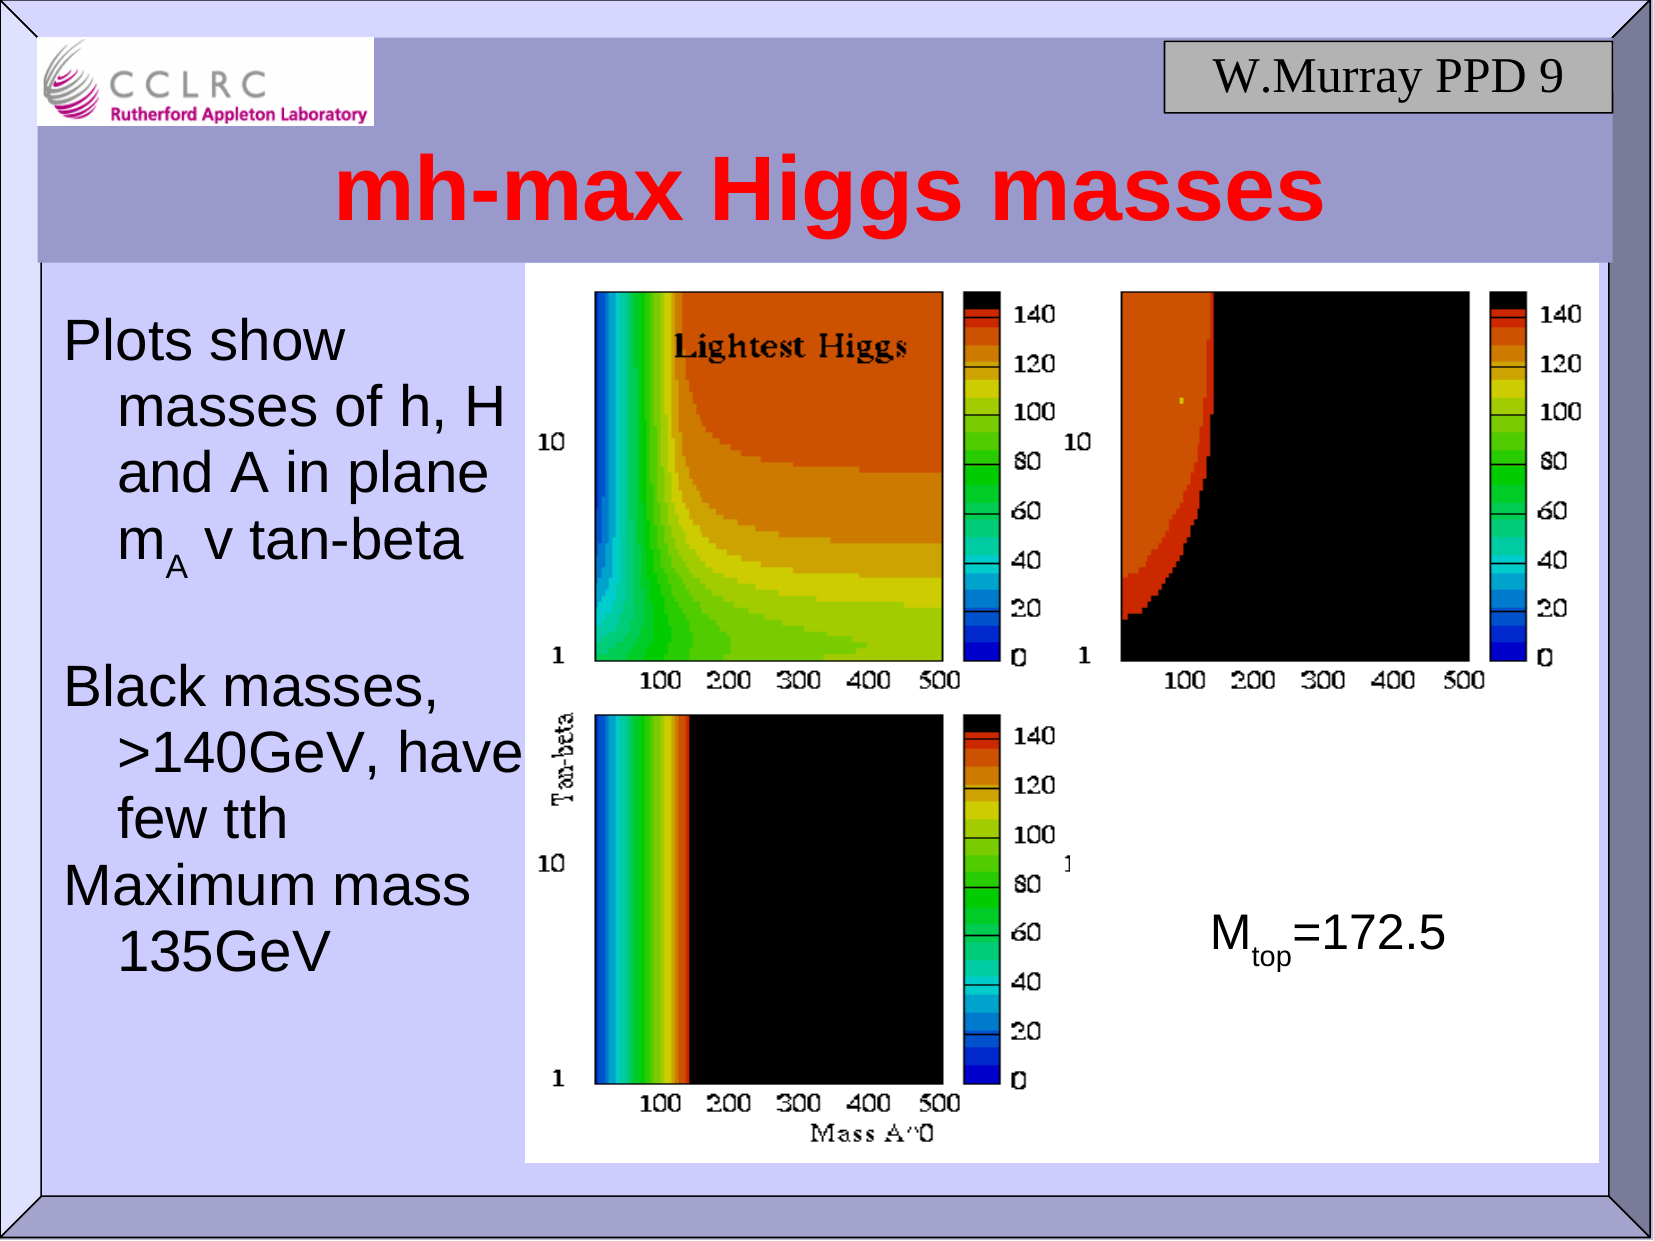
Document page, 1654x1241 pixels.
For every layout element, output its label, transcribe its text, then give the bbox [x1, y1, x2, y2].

picture [37, 37, 374, 126]
text_box Mtop=172.5 [1070, 712, 1587, 1163]
title mh-max Higgs masses [124, 112, 1537, 263]
list Plots show masses of h, H and A in plane mA v tan-beta Black masses, >140GeV, have few tth Maximum mass 135GeV [46, 306, 525, 1088]
picture [525, 263, 1599, 1163]
